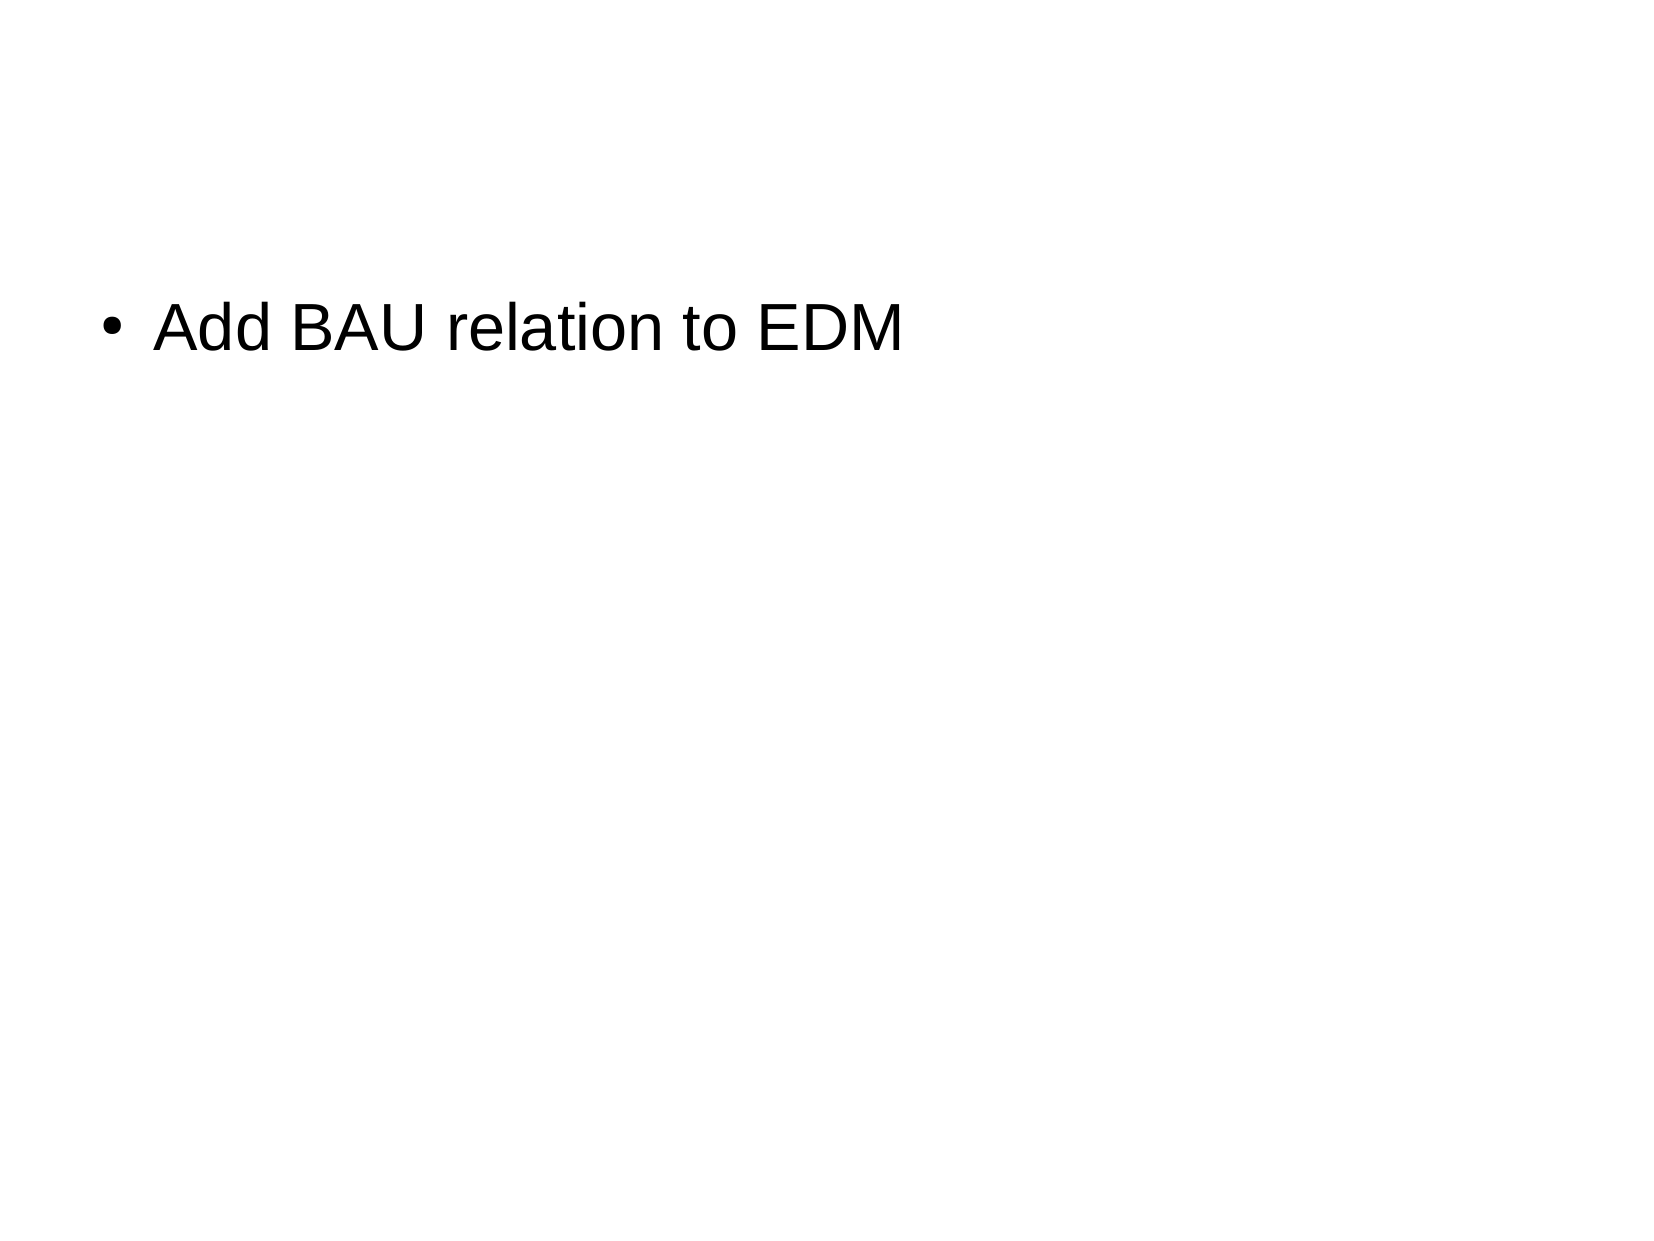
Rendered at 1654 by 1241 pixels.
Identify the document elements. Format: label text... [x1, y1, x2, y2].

list Add BAU relation to EDM [82, 290, 1571, 1094]
